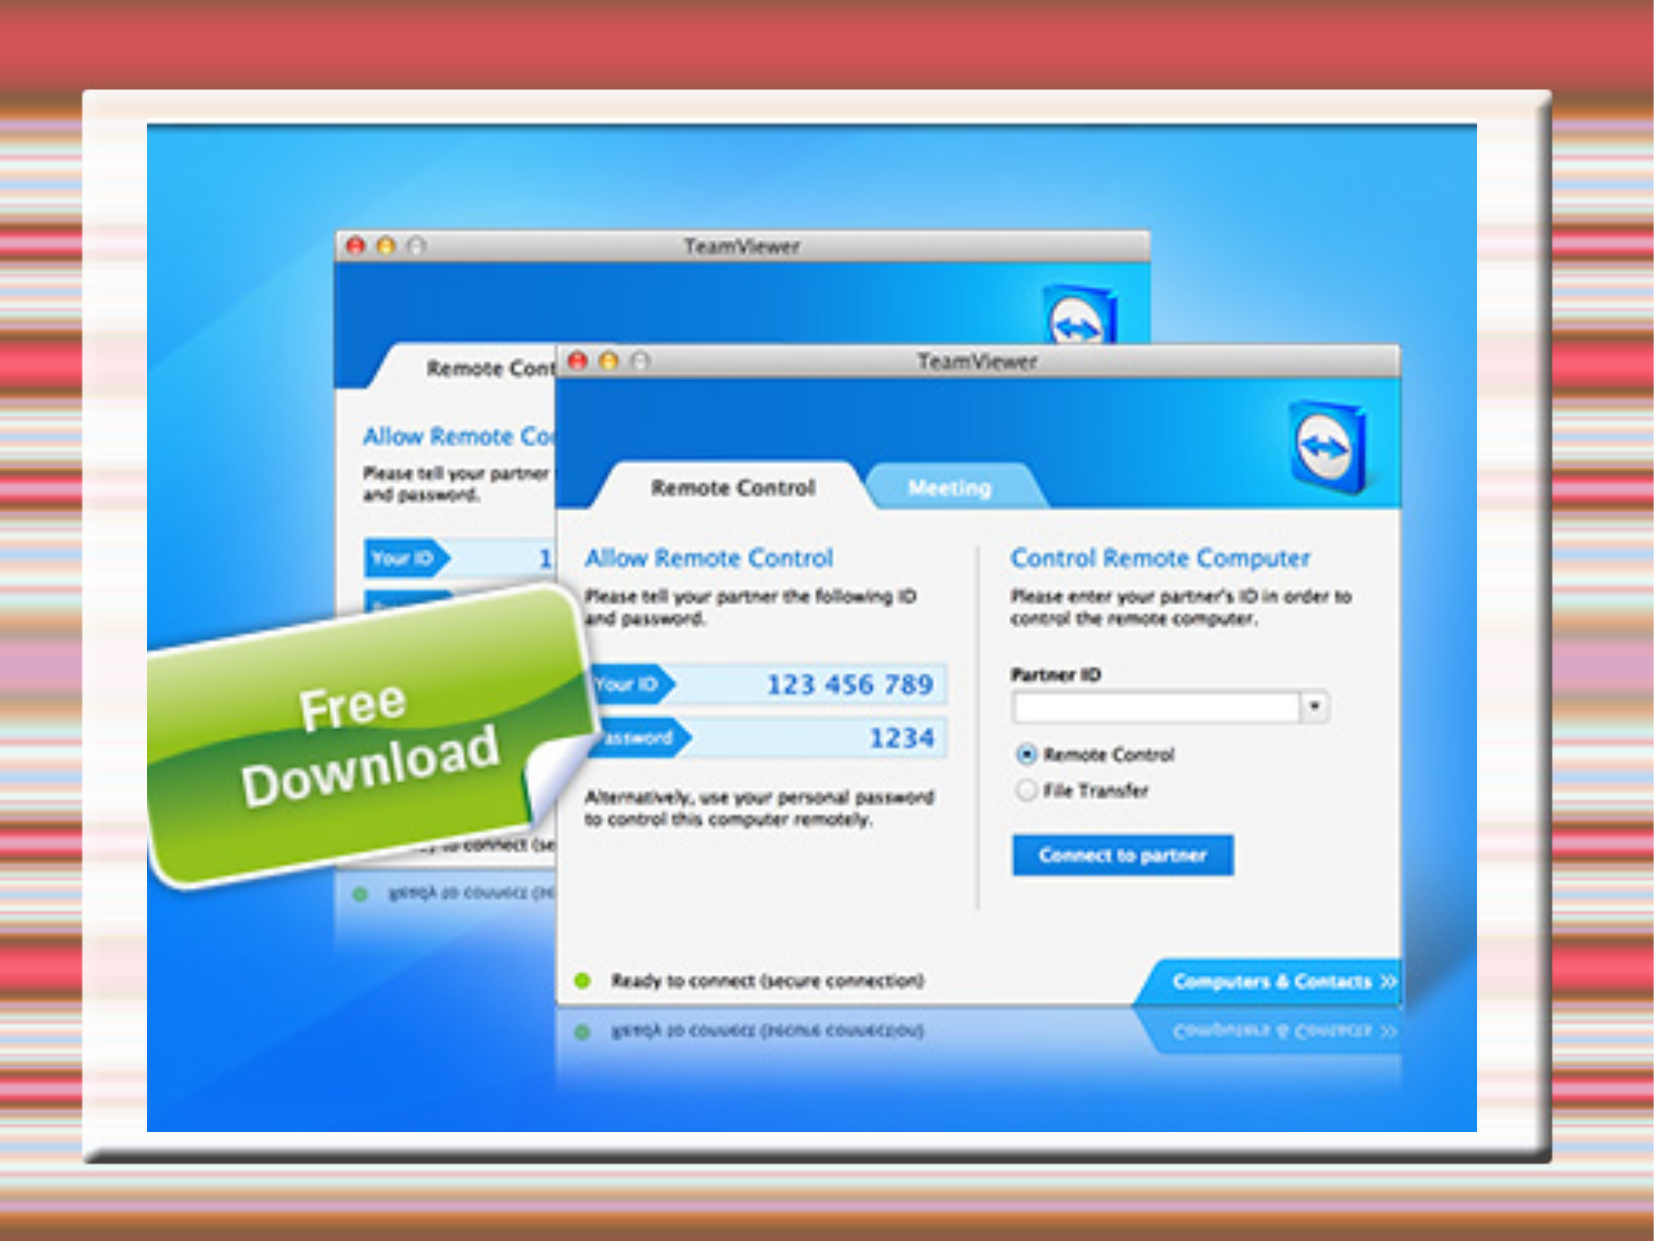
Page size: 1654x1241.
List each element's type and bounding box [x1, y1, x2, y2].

picture [147, 118, 1477, 1132]
